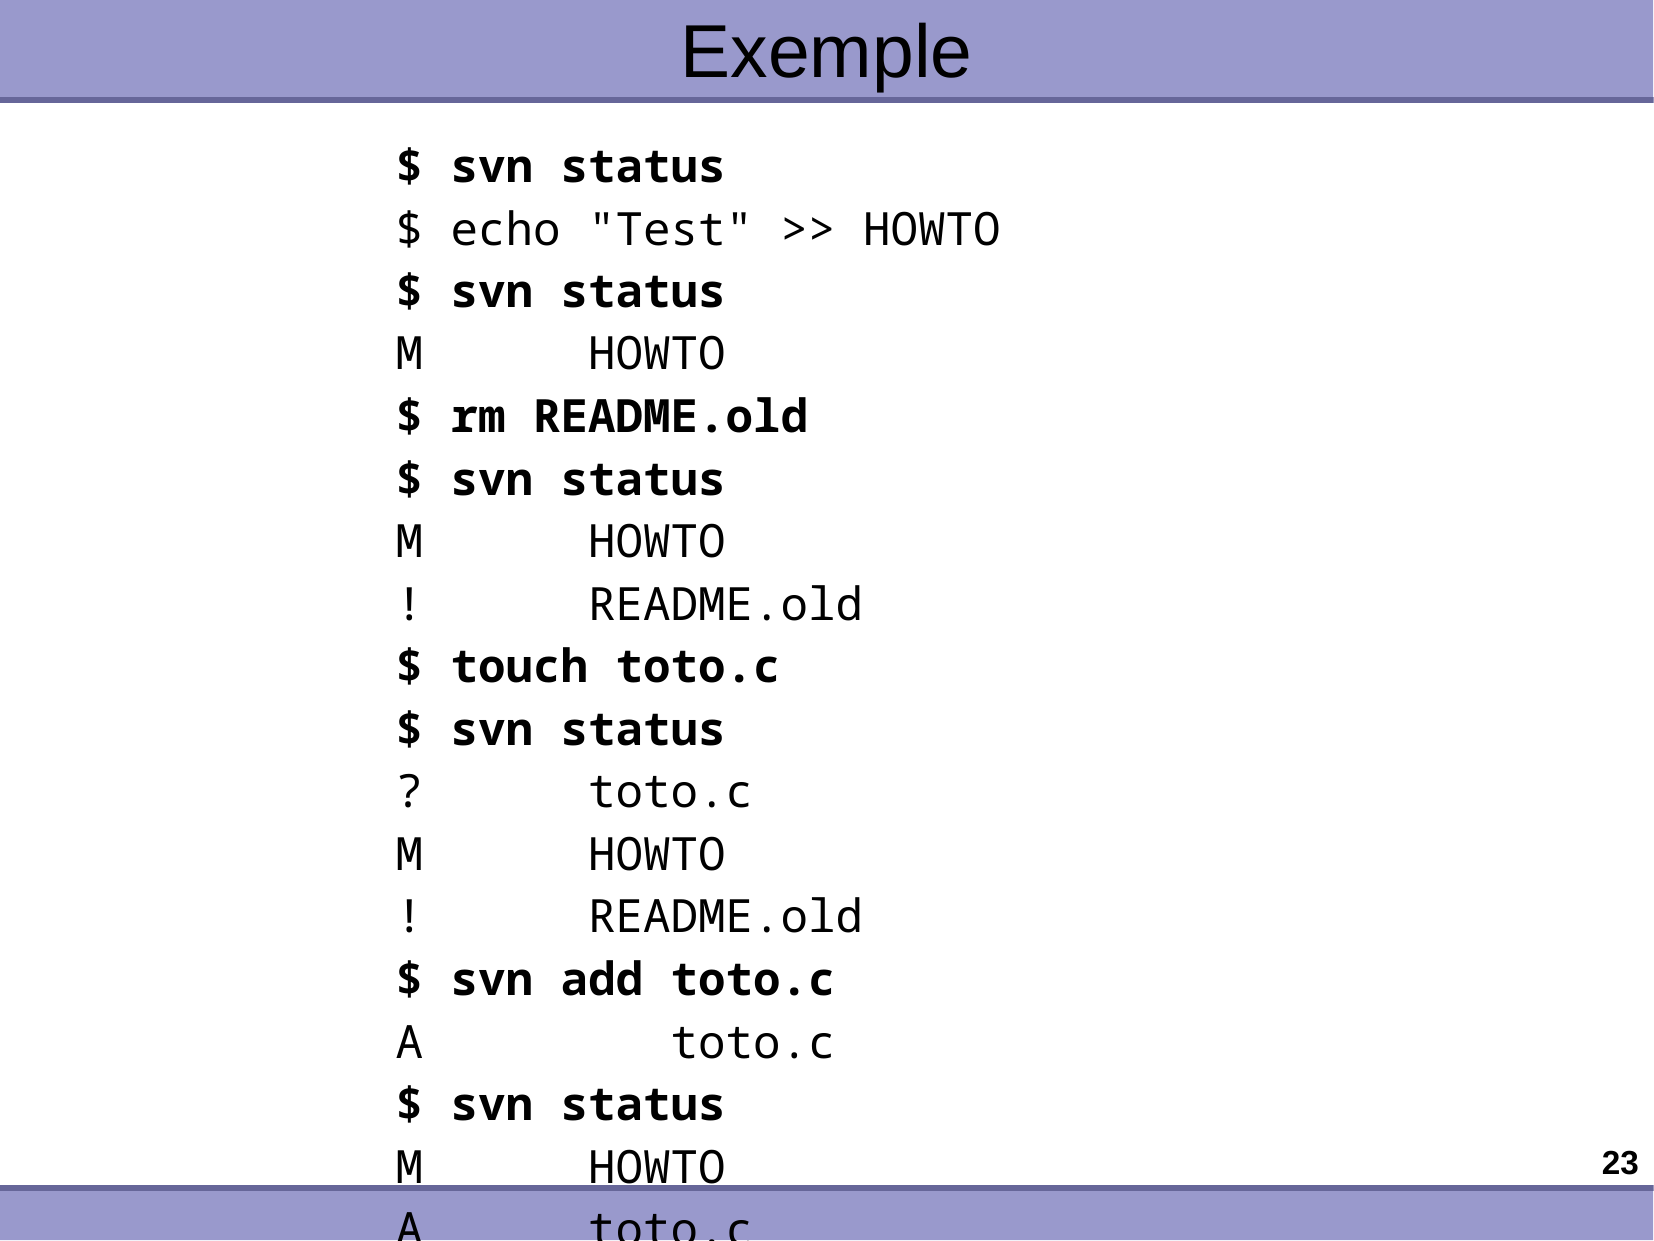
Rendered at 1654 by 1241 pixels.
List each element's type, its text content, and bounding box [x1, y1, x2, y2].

text_box $ svn status $ echo "Test" >> HOWTO $ svn status M HOWTO $ rm README.old $ svn status M HOWTO ! README.old $ touch toto.c $ svn status ? toto.c M HOWTO ! README.old $ svn add toto.c A toto.c $ svn status M HOWTO A toto.c ! README.old [395, 133, 1258, 1156]
title Exemple [0, 4, 1654, 98]
